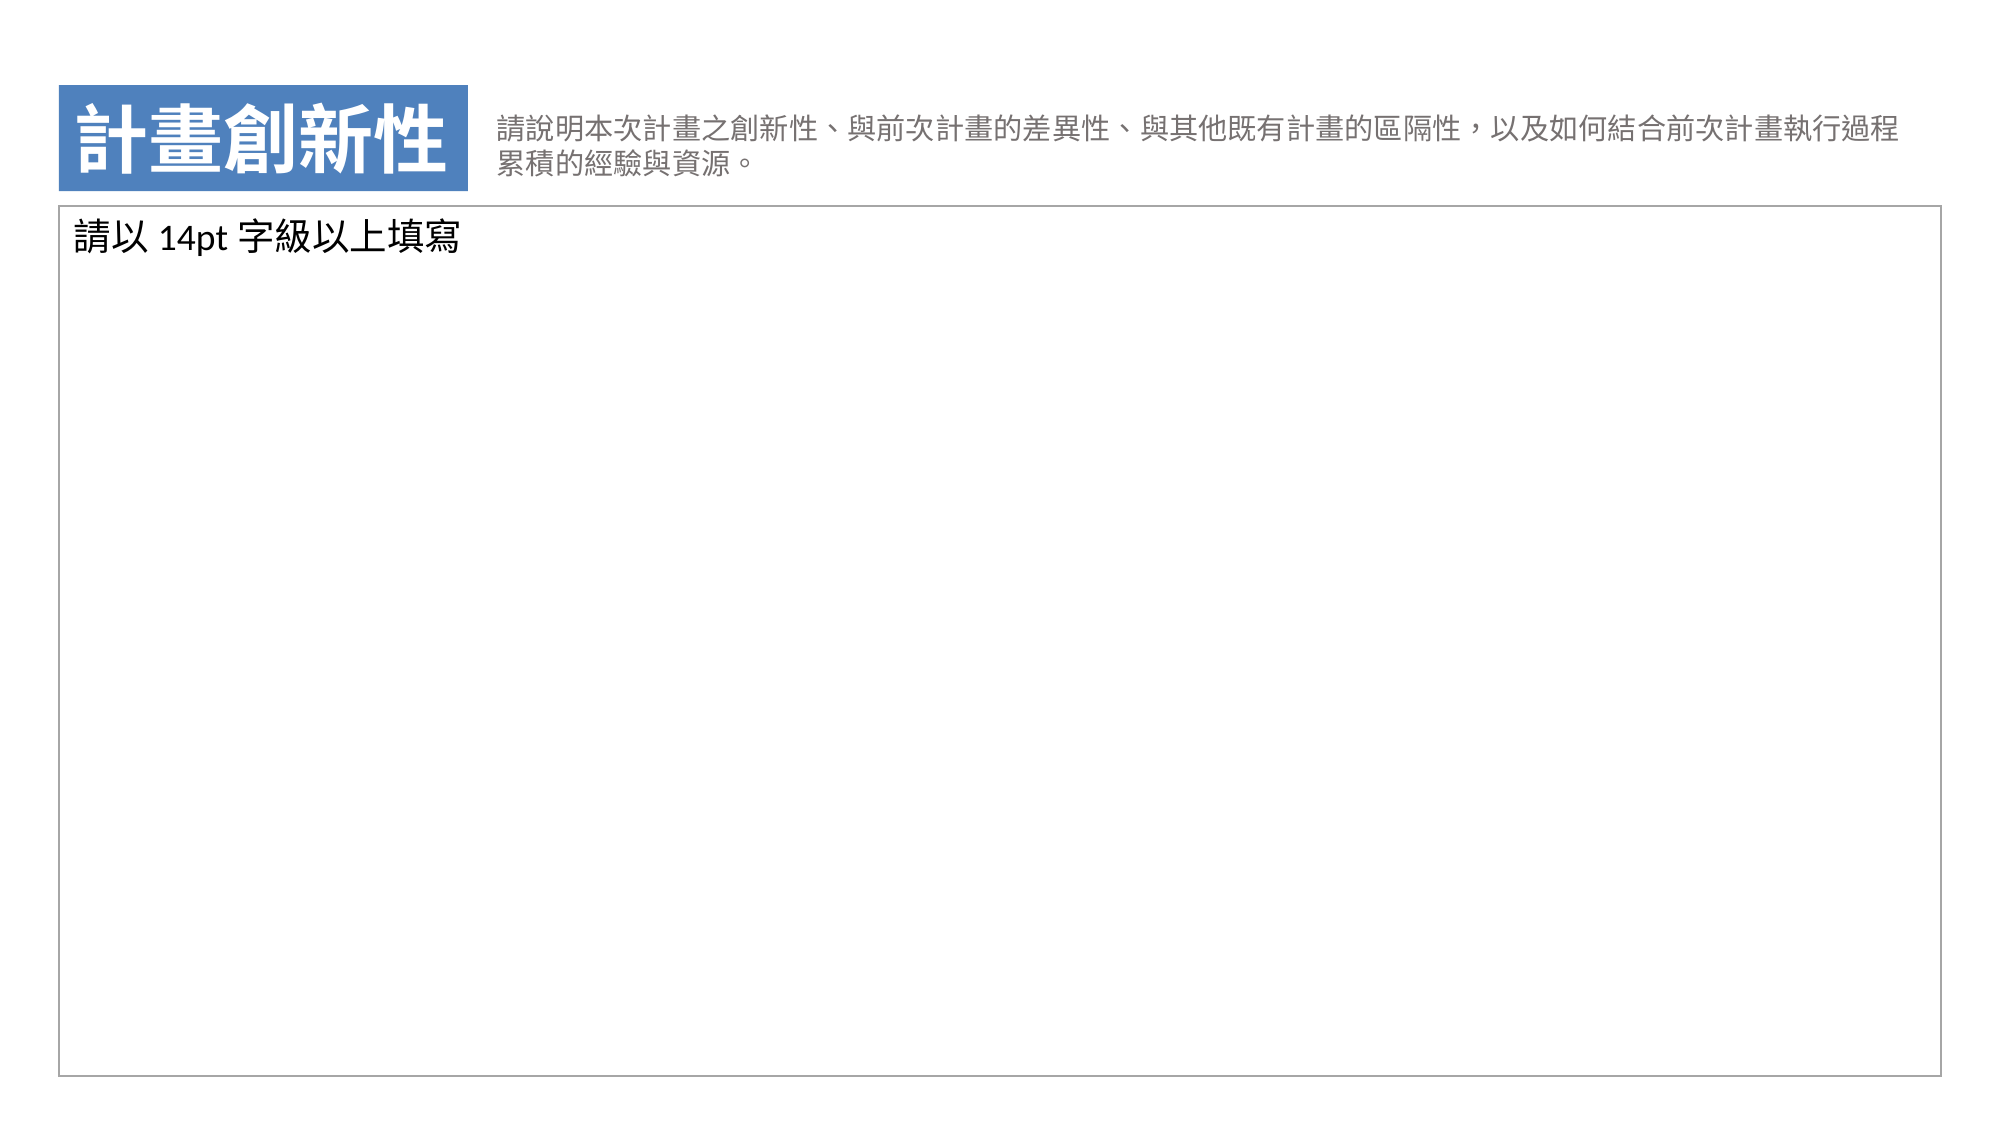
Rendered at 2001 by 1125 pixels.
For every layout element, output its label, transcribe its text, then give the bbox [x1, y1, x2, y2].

text_box 請說明本次計畫之創新性、與前次計畫的差異性、與其他既有計畫的區隔性，以及如何結合前次計畫執行過程累積的經驗與資源。 [481, 102, 1941, 189]
text_box 計畫創新性 [58, 85, 468, 192]
text_box 請以14pt字級以上填寫 [58, 205, 1941, 1076]
